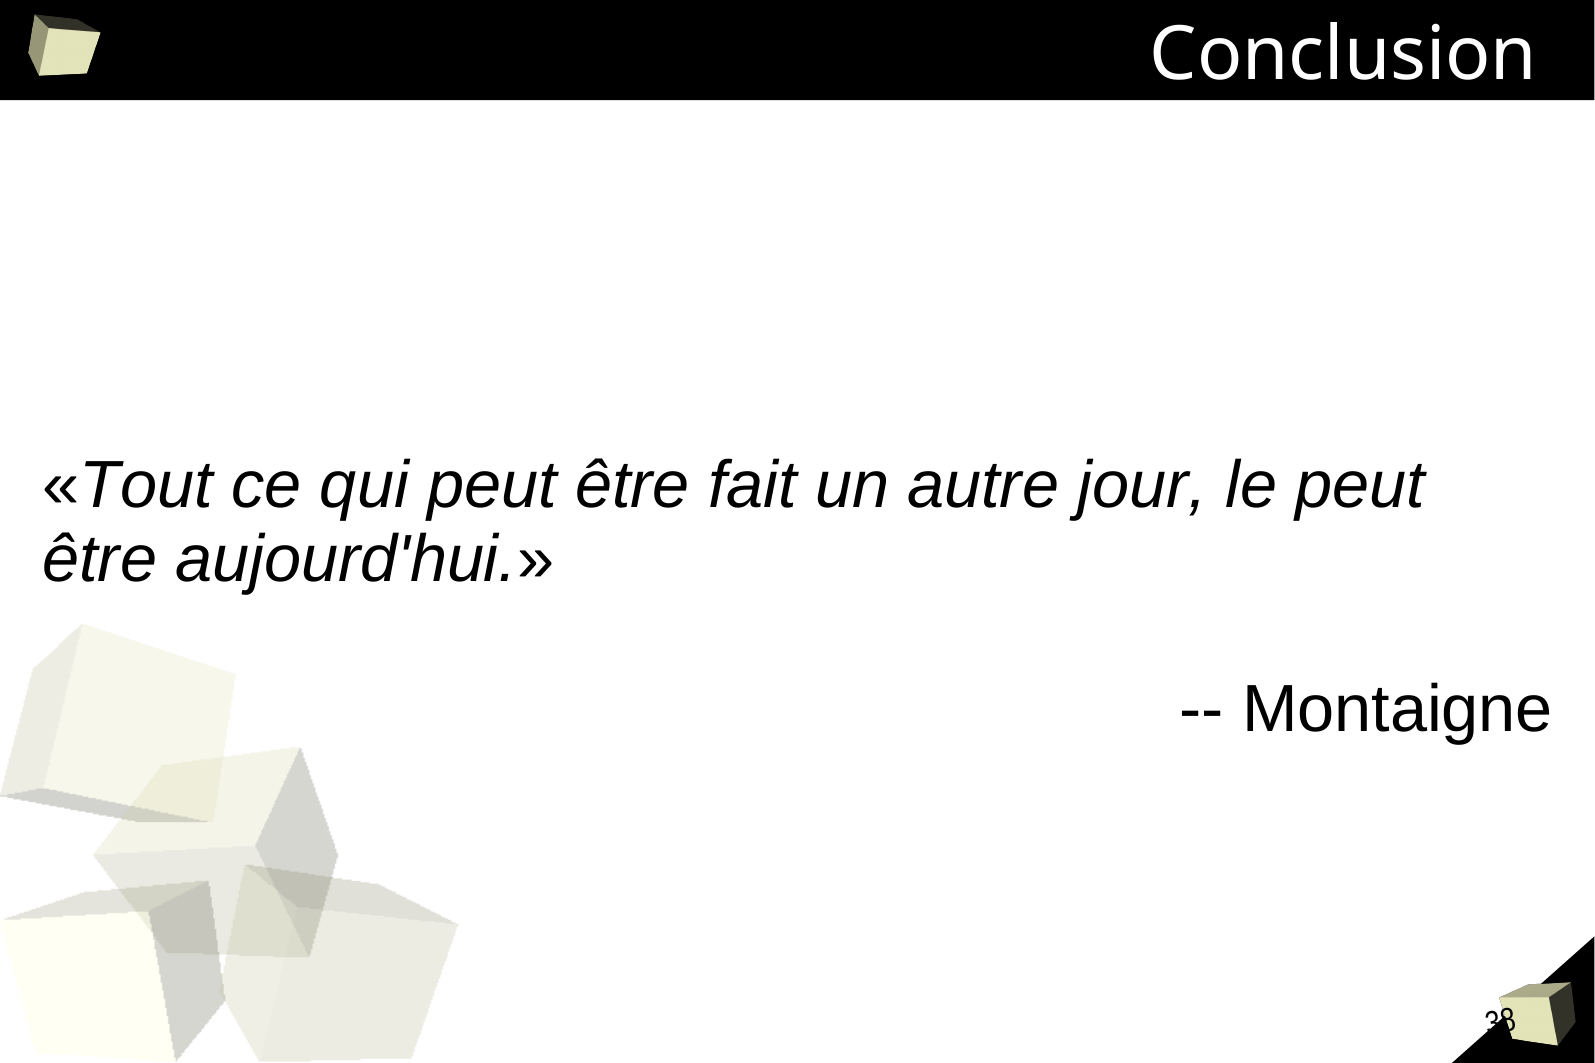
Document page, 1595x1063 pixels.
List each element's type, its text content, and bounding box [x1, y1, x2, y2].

picture [0, 623, 460, 1063]
title Conclusion [113, 0, 1538, 104]
subtitle «Tout ce qui peut être fait un autre jour, le peut être aujourd'hui.» -- Montaigne [42, 151, 1554, 1041]
